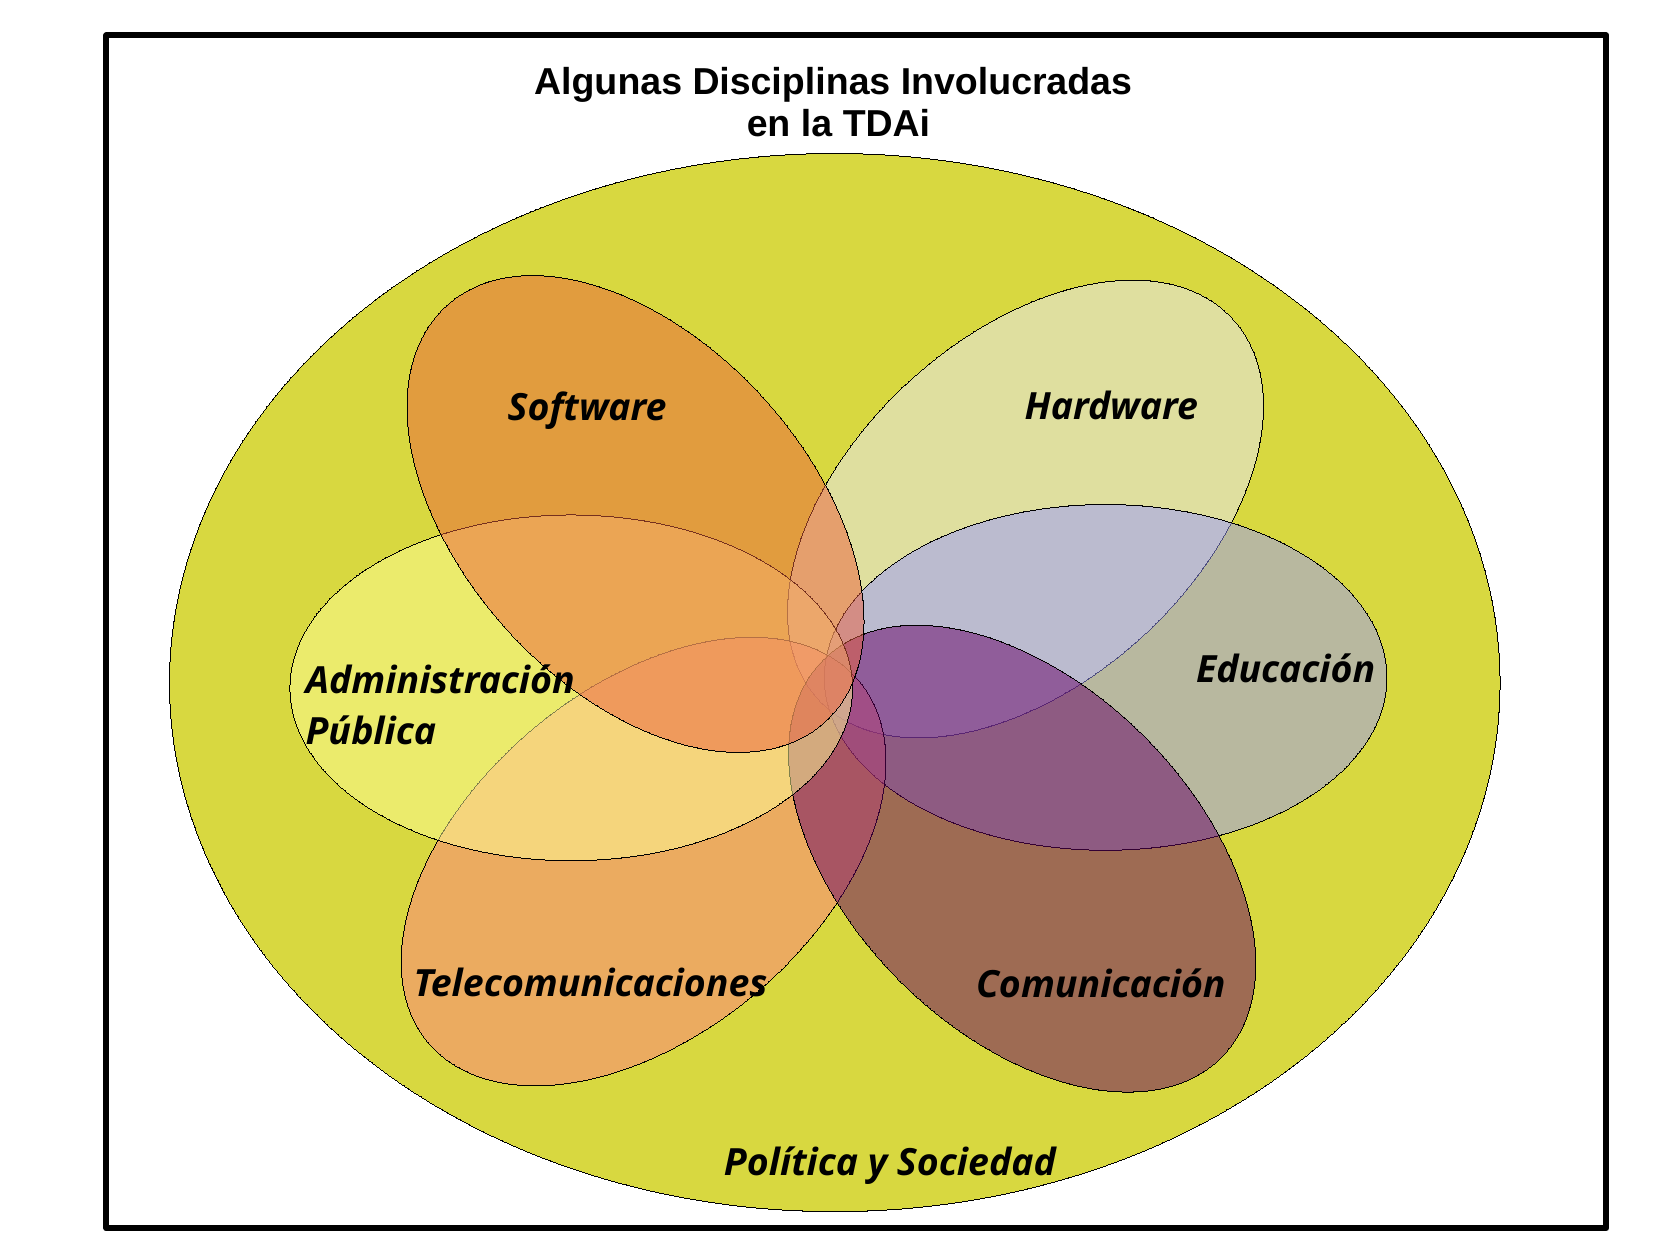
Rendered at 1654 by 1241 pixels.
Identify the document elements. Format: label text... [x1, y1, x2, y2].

text_box Política y Sociedad [709, 1127, 1092, 1189]
text_box Telecomunicaciones [393, 948, 788, 1009]
text_box Comunicación [961, 1231, 1239, 1241]
text_box Hardware [973, 372, 1249, 433]
text_box Administración Pública [290, 646, 585, 753]
text_box Educación [1181, 635, 1459, 720]
text_box Algunas Disciplinas Involucradas en la TDAi [454, 53, 1223, 152]
text_box Comunicación [961, 949, 1239, 1225]
text_box Software [491, 373, 683, 478]
text_box [169, 153, 1501, 1212]
